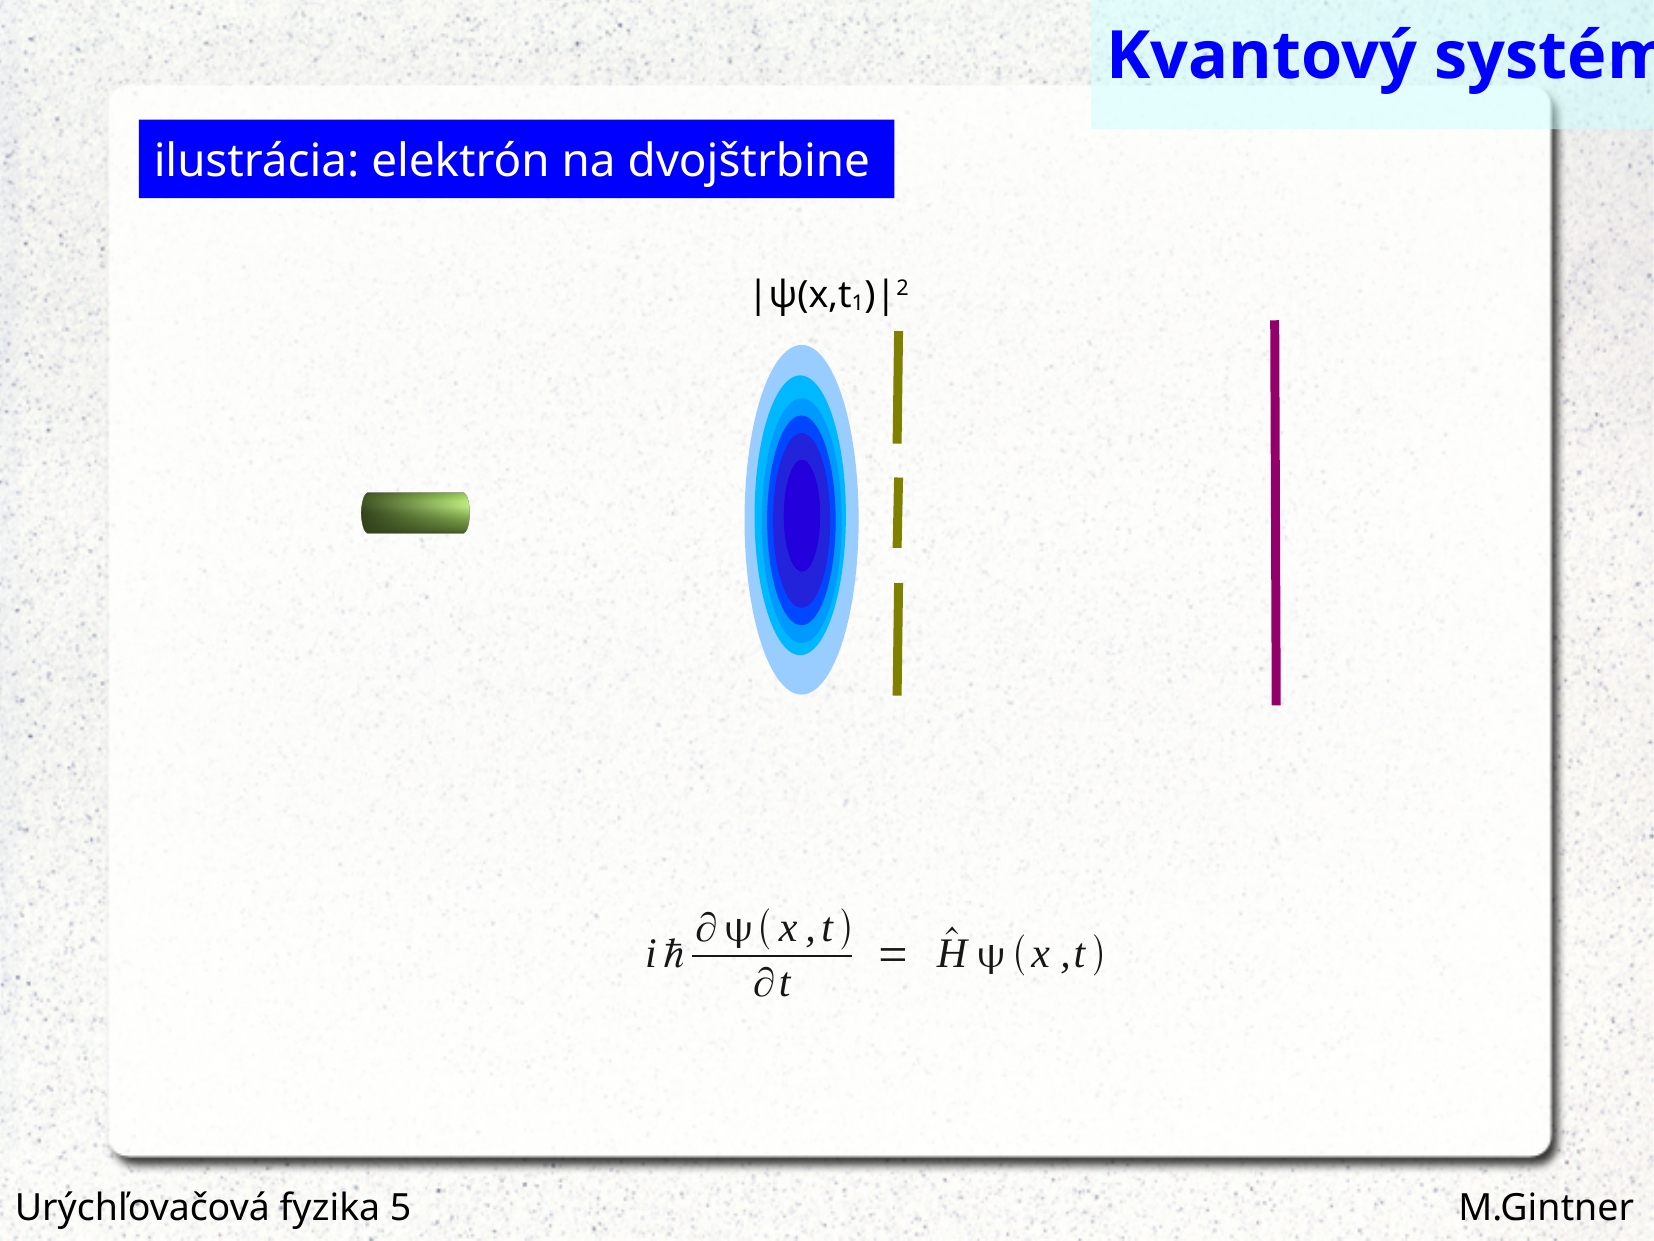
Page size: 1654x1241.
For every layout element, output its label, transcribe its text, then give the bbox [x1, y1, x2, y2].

chart [634, 904, 1115, 1006]
text_box Urýchľovačová fyzika 5 [0, 1173, 445, 1241]
text_box Kvantový systém [1091, 0, 1654, 130]
picture [0, 0, 1654, 1241]
text_box M.Gintner [1443, 1173, 1654, 1241]
text_box |ψ(x,t1)|2 [733, 259, 918, 339]
text_box ilustrácia: elektrón na dvojštrbine [138, 119, 895, 199]
text_box [744, 344, 859, 695]
